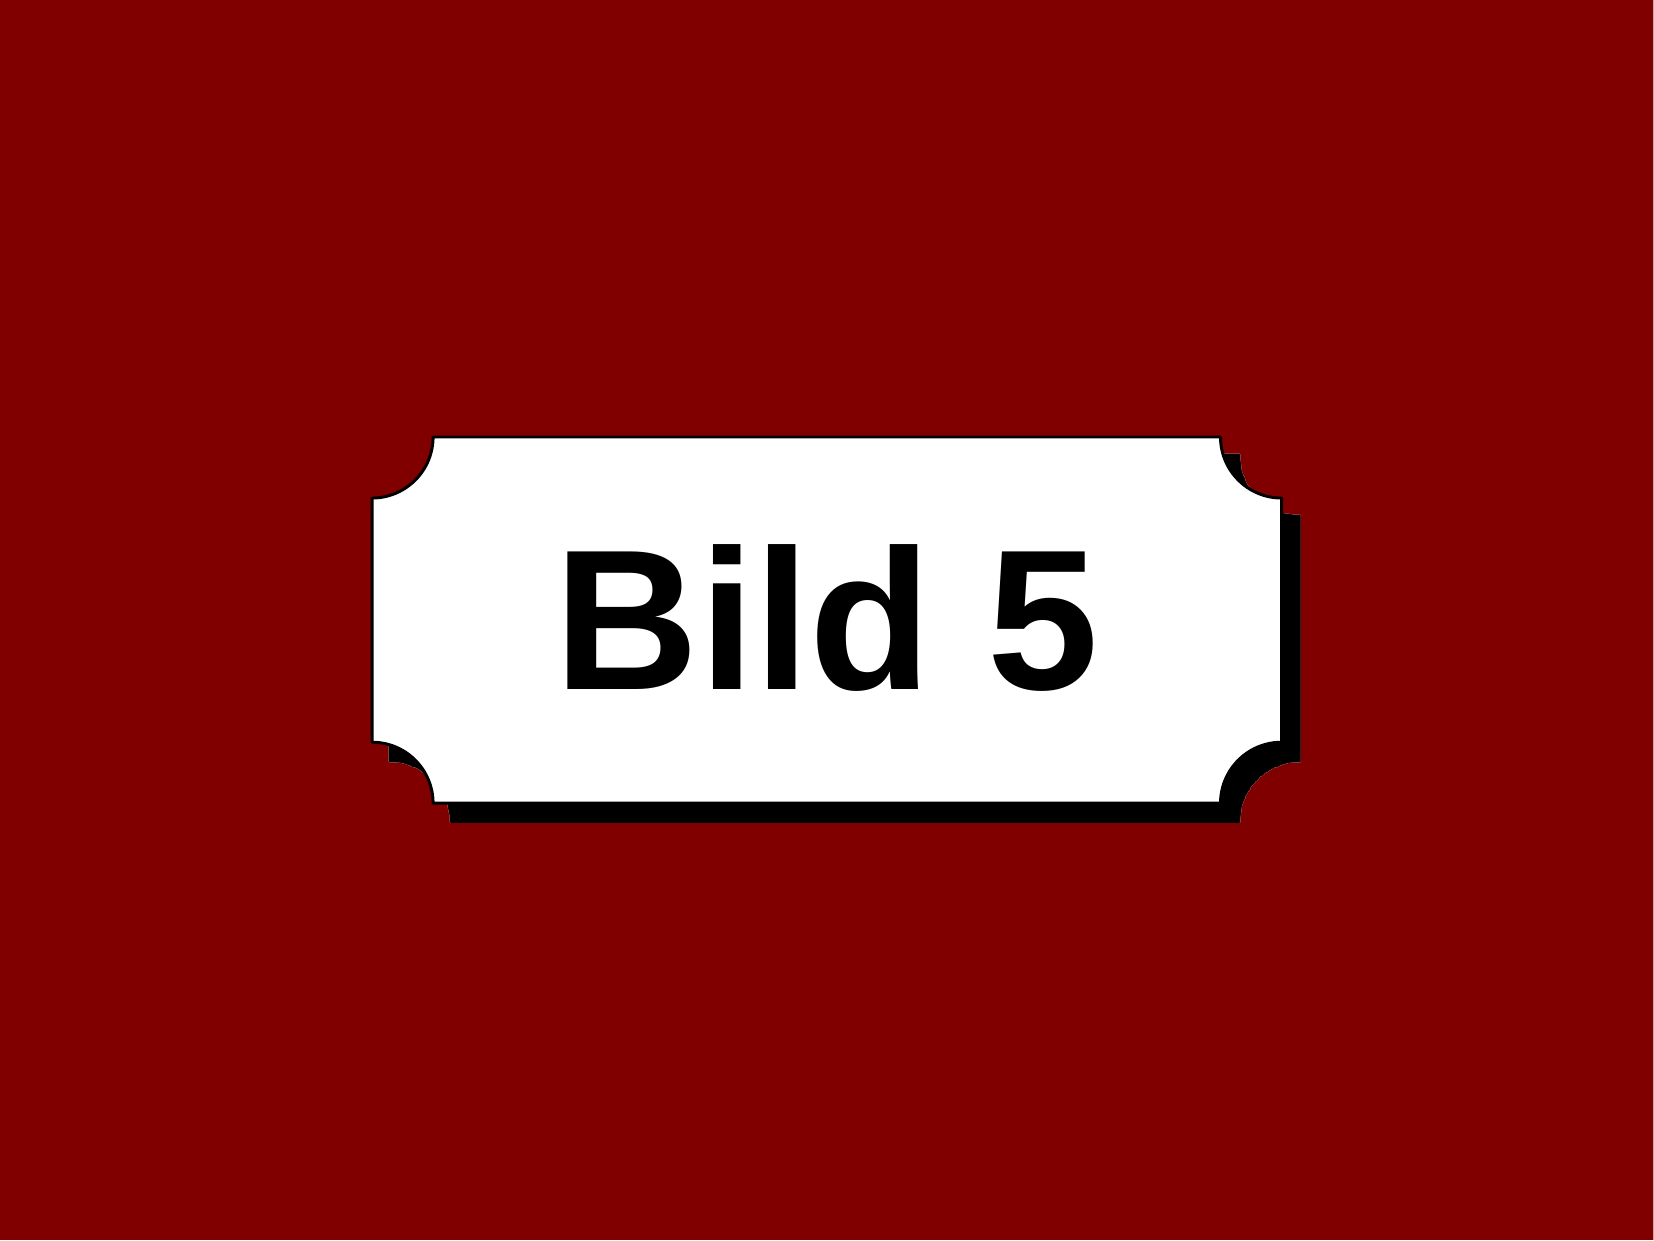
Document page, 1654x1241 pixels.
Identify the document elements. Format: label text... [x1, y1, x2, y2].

text_box Bild 5 [372, 437, 1282, 804]
